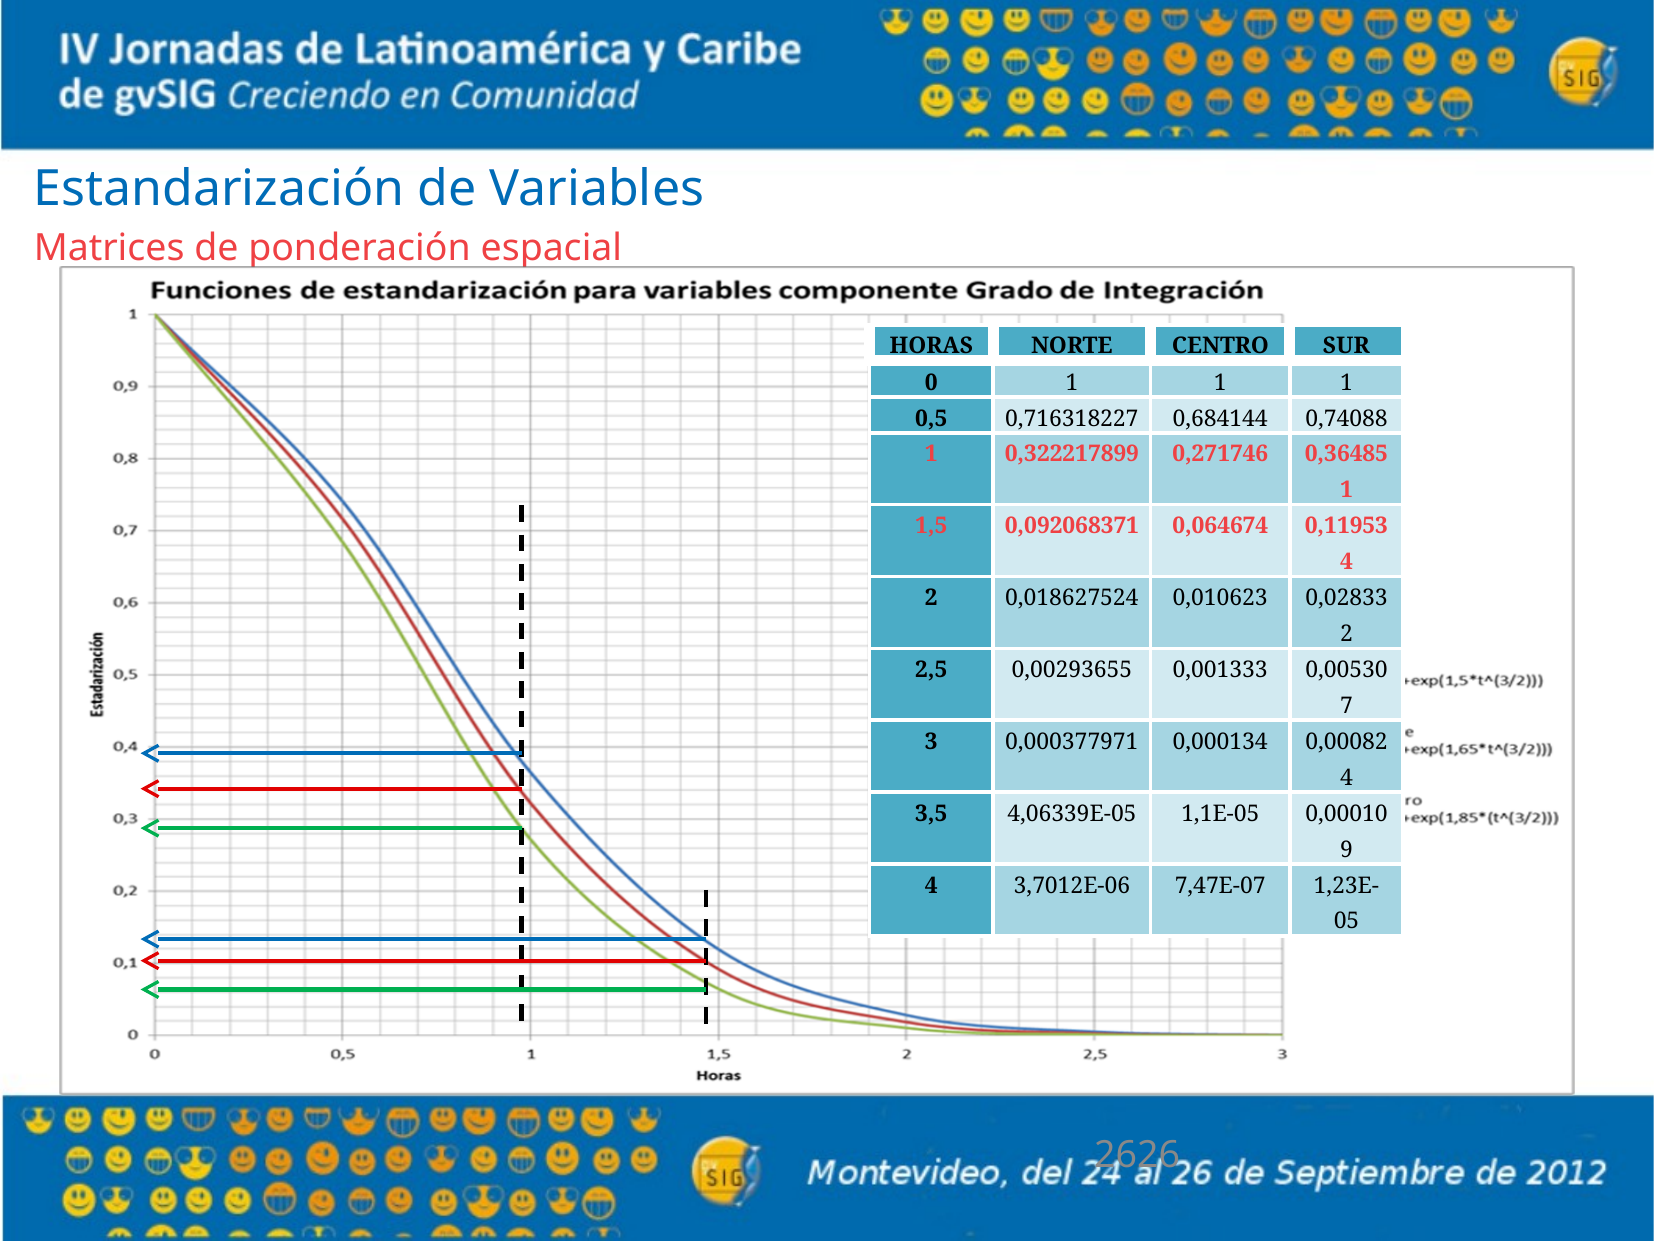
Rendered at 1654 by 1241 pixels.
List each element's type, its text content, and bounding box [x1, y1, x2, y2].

table_cell 0,000109 [1292, 794, 1401, 862]
table_cell 2 [871, 578, 991, 647]
table_cell 0,000134 [1152, 722, 1288, 790]
table_cell 0,716318227 [995, 399, 1149, 431]
table_cell 1 [1152, 366, 1288, 395]
table_cell 0,092068371 [995, 506, 1149, 575]
picture [0, 0, 1654, 1241]
table_cell 0,028332 [1292, 578, 1401, 647]
table_cell 1,23E-05 [1292, 866, 1401, 934]
table_cell 4 [871, 866, 991, 934]
table_cell 1 [871, 435, 991, 503]
table_cell 0,000824 [1292, 722, 1401, 790]
table_header HORAS [875, 327, 988, 355]
table_cell 0,364851 [1292, 435, 1401, 503]
table_cell 0,684144 [1152, 399, 1288, 431]
table_cell 0,010623 [1152, 578, 1288, 647]
table_cell 1 [995, 366, 1149, 395]
table_cell 0 [871, 366, 991, 395]
table_cell 0,74088 [1292, 399, 1401, 431]
table_cell 3,7012E-06 [995, 866, 1149, 934]
table_cell 3,5 [871, 794, 991, 862]
table_cell 4,06339E-05 [995, 794, 1149, 862]
table_cell 0,005307 [1292, 650, 1401, 718]
title Estandarización de Variables Matrices de ponderación espacial [19, 118, 1359, 306]
table_cell 1,1E-05 [1152, 794, 1288, 862]
table_cell 3 [871, 722, 991, 790]
table_header CENTRO [1156, 327, 1284, 355]
table_header NORTE [999, 327, 1145, 355]
table_cell 2,5 [871, 650, 991, 718]
table_cell 0,322217899 [995, 435, 1149, 503]
table_cell 0,064674 [1152, 506, 1288, 575]
table_cell 1 [1292, 366, 1401, 395]
table_cell 0,271746 [1152, 435, 1288, 503]
table_cell 0,018627524 [995, 578, 1149, 647]
table_cell 1,5 [871, 506, 991, 575]
table_cell 0,001333 [1152, 650, 1288, 718]
table_cell 0,00293655 [995, 650, 1149, 718]
text_box <número><número> [1079, 1119, 1444, 1152]
table_cell 0,000377971 [995, 722, 1149, 790]
table_cell 0,5 [871, 399, 991, 431]
table_cell 7,47E-07 [1152, 866, 1288, 934]
table_cell 0,119534 [1292, 506, 1401, 575]
table_header SUR [1295, 327, 1401, 355]
